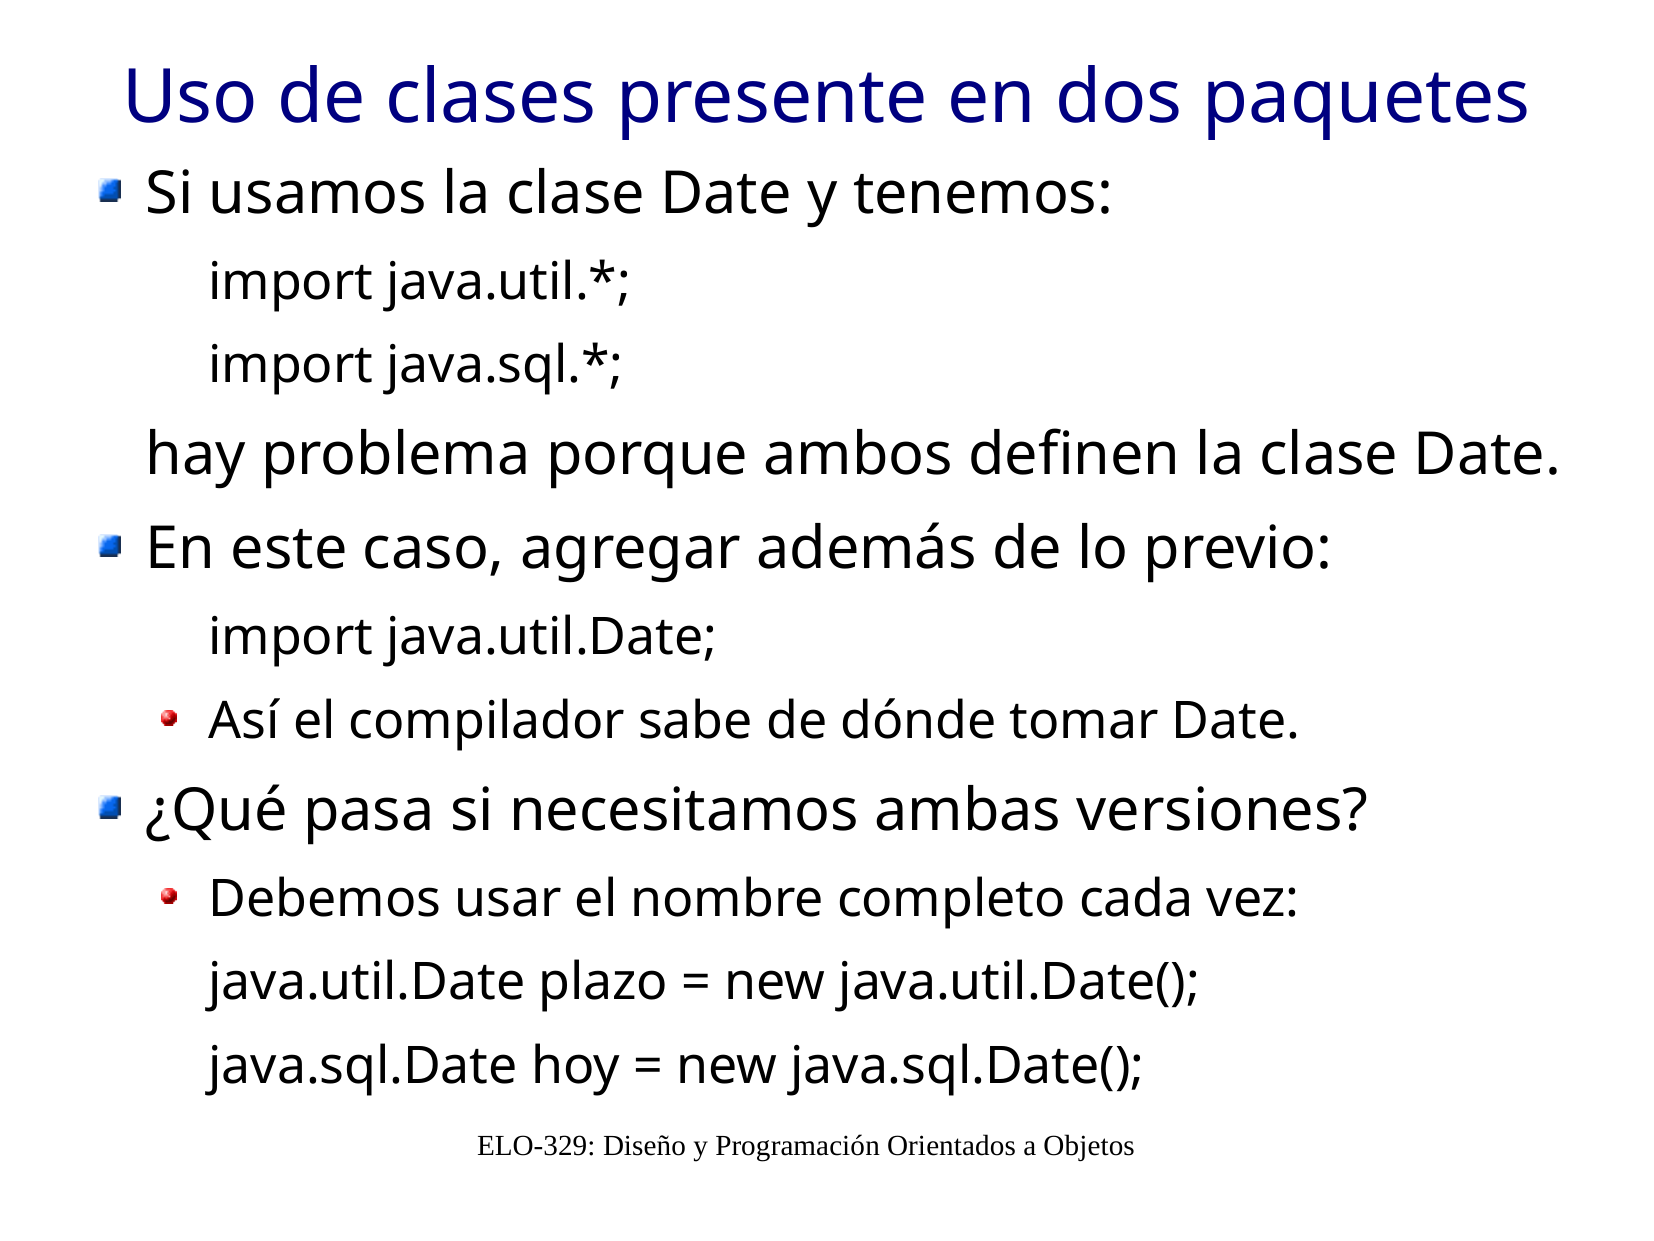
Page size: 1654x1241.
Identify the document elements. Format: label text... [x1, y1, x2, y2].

list Si usamos la clase Date y tenemos: import java.util.*; import java.sql.*; hay problema porque ambos definen la clase Date. En este caso, agregar además de lo previo: import java.util.Date; Así el compilador sabe de dónde tomar Date. ¿Qué pasa si necesitamos ambas versiones? Debemos usar el nombre completo cada vez: java.util.Date plazo = new java.util.Date(); java.sql.Date hoy = new java.sql.Date(); [82, 150, 1571, 1126]
title Uso de clases presente en dos paquetes [82, 43, 1571, 145]
